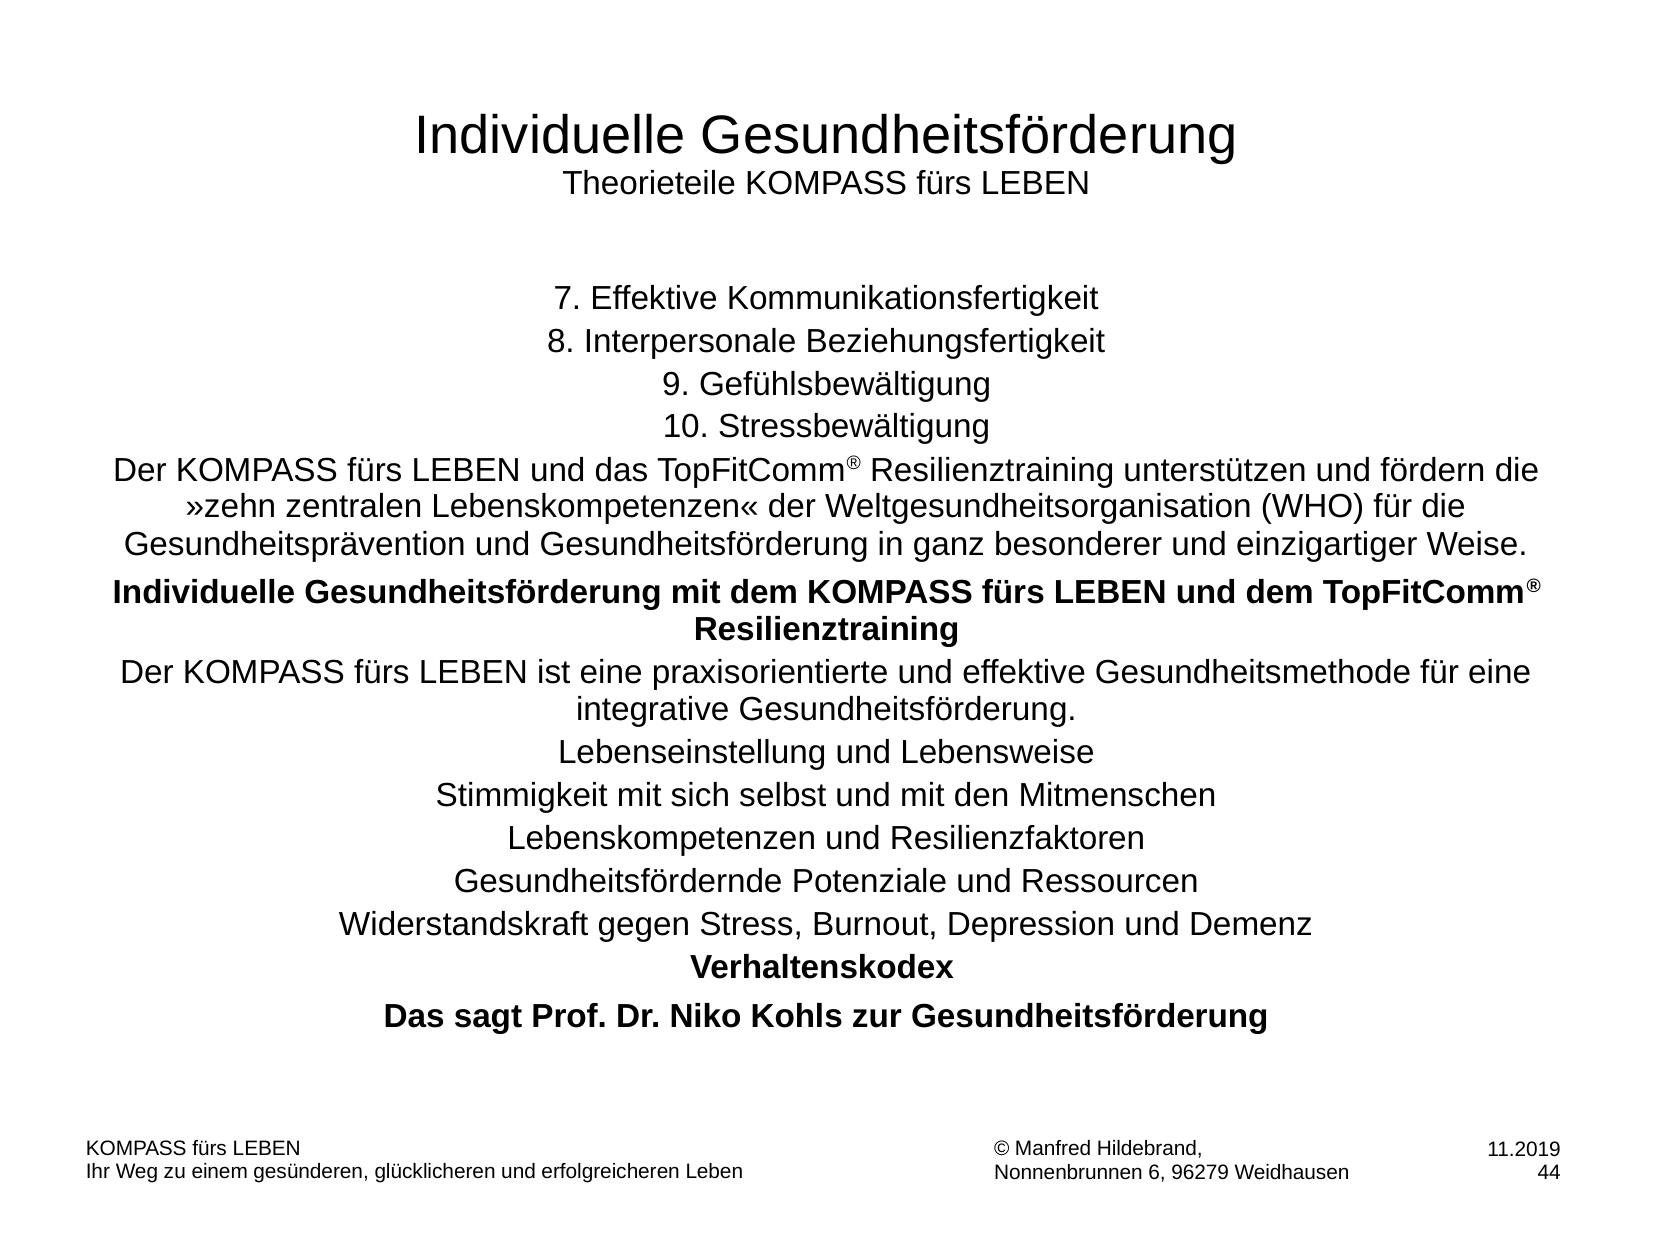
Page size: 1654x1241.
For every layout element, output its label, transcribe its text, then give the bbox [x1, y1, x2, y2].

text_box © Manfred Hildebrand, Nonnenbrunnen 6, 96279 Weidhausen [979, 1118, 1389, 1203]
text_box 11.2019 44 [1405, 1118, 1576, 1203]
text_box KOMPASS fürs LEBEN Ihr Weg zu einem gesünderen, glücklicheren und erfolgreicheren Leben [70, 1118, 964, 1202]
title Individuelle Gesundheitsförderung Theorieteile KOMPASS fürs LEBEN [82, 49, 1571, 257]
list 7. Effektive Kommunikationsfertigkeit 8. Interpersonale Beziehungsfertigkeit 9. Gefühlsbewältigung 10. Stressbewältigung Der KOMPASS fürs LEBEN und das TopFitComm® Resilienztraining unterstützen und fördern die »zehn zentralen Lebenskompetenzen« der Weltgesundheitsorganisation (WHO) für die Gesundheitsprävention und Gesundheitsförderung in ganz besonderer und einzigartiger Weise. Individuelle Gesundheitsförderung mit dem KOMPASS fürs LEBEN und dem TopFitComm® Resilienztraining Der KOMPASS fürs LEBEN ist eine praxisorientierte und effektive Gesundheitsmethode für eine integrative Gesundheitsförderung. Lebenseinstellung und Lebensweise Stimmigkeit mit sich selbst und mit den Mitmenschen Lebenskompetenzen und Resilienzfaktoren Gesundheitsfördernde Potenziale und Ressourcen Widerstandskraft gegen Stress, Burnout, Depression und Demenz Verhaltenskodex Das sagt Prof. Dr. Niko Kohls zur Gesundheitsförderung [82, 279, 1571, 1109]
